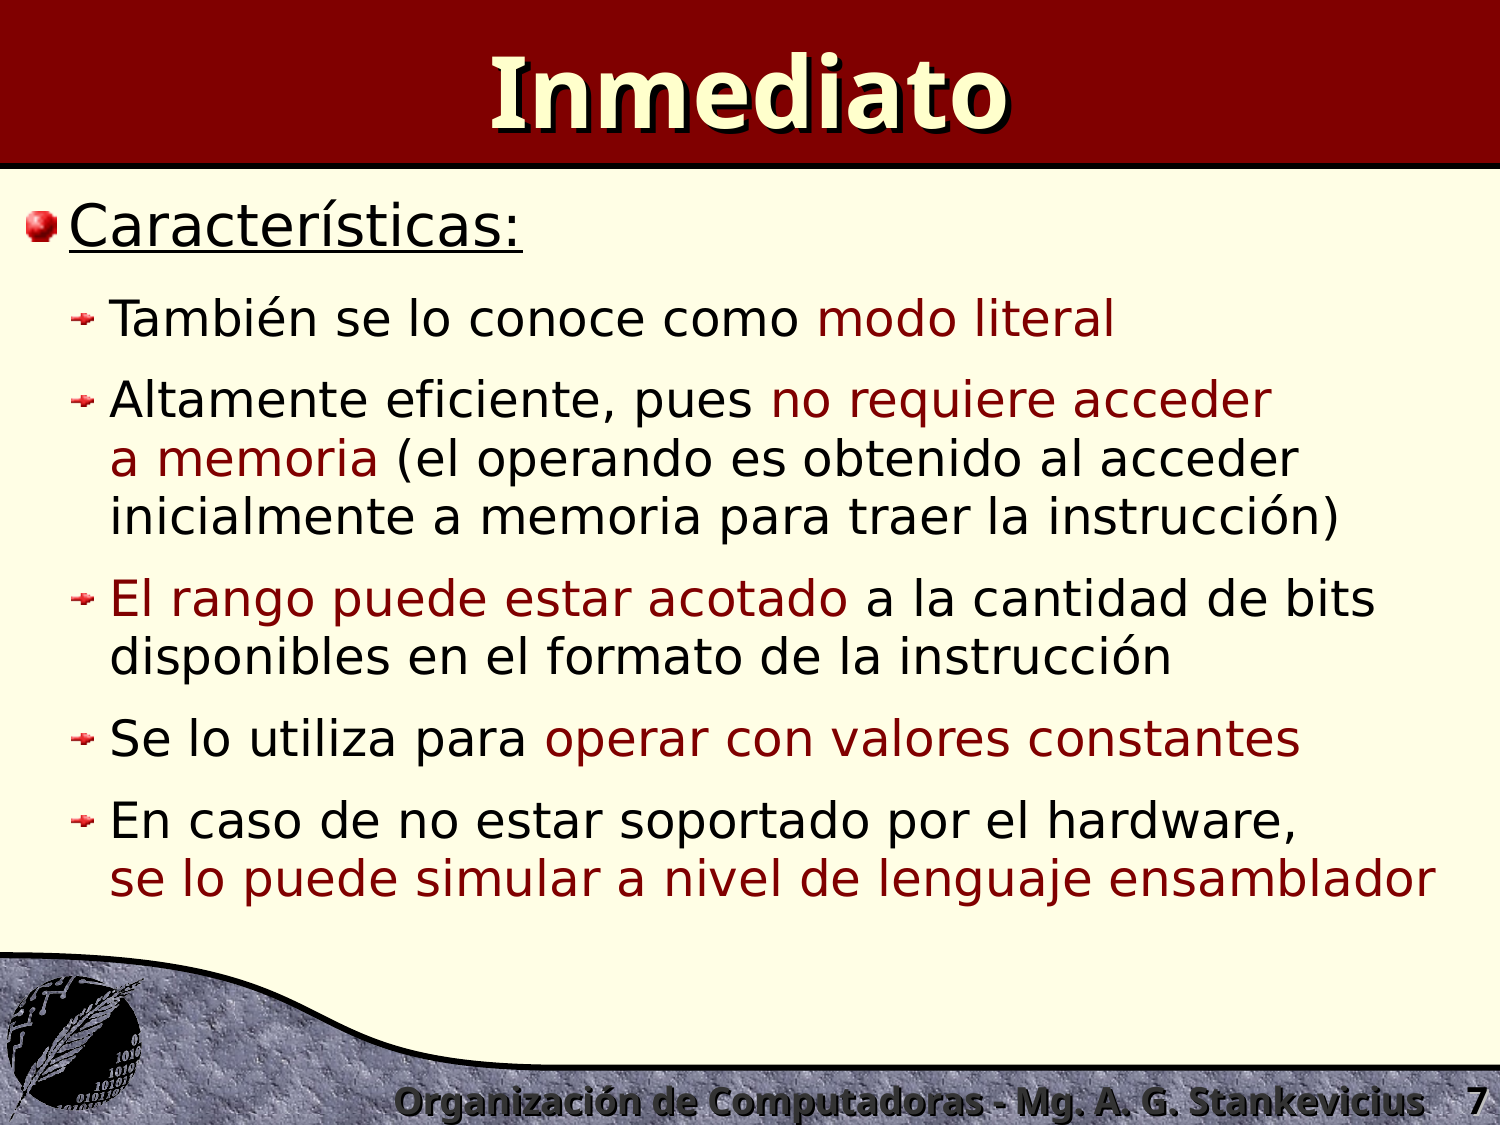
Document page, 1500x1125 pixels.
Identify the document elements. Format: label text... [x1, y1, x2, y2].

picture [0, 959, 1500, 1125]
title Inmediato [15, 5, 1485, 160]
picture [1058, 1100, 1065, 1110]
picture [802, 1100, 806, 1110]
picture [448, 1100, 455, 1110]
list Características: También se lo conoce como modo literal Altamente eficiente, pues no requiere acceder a memoria (el operando es obtenido al acceder inicialmente a memoria para traer la instrucción) El rango puede estar acotado a la cantidad de bits disponibles en el formato de la instrucción Se lo utiliza para operar con valores constantes En caso de no estar soportado por el hardware, se lo puede simular a nivel de lenguaje ensamblador [11, 192, 1486, 935]
